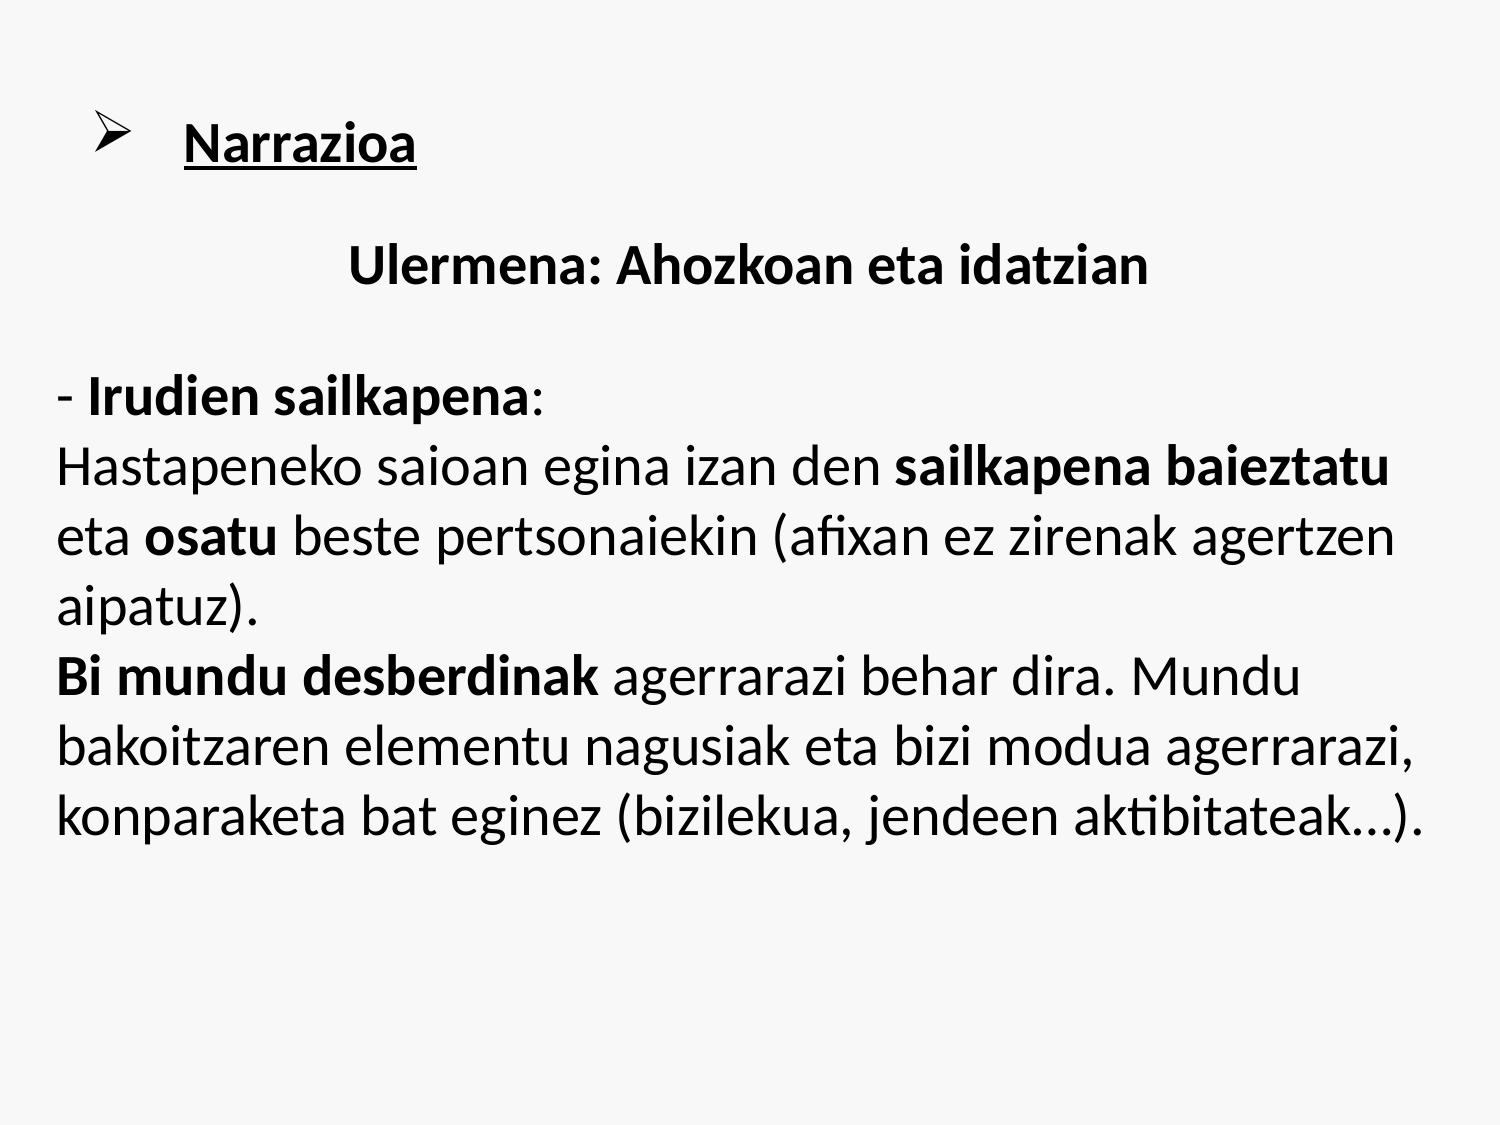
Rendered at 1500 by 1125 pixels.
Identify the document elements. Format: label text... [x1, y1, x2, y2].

text_box - Irudien sailkapena: Hastapeneko saioan egina izan den sailkapena baieztatu eta osatu beste pertsonaiekin (afixan ez zirenak agertzen aipatuz). Bi mundu desberdinak agerrarazi behar dira. Mundu bakoitzaren elementu nagusiak eta bizi modua agerrarazi, konparaketa bat eginez (bizilekua, jendeen aktibitateak…). [41, 349, 1447, 855]
list Ulermena: Ahozkoan eta idatzian [64, 208, 1415, 349]
title Narrazioa [75, 45, 1425, 233]
